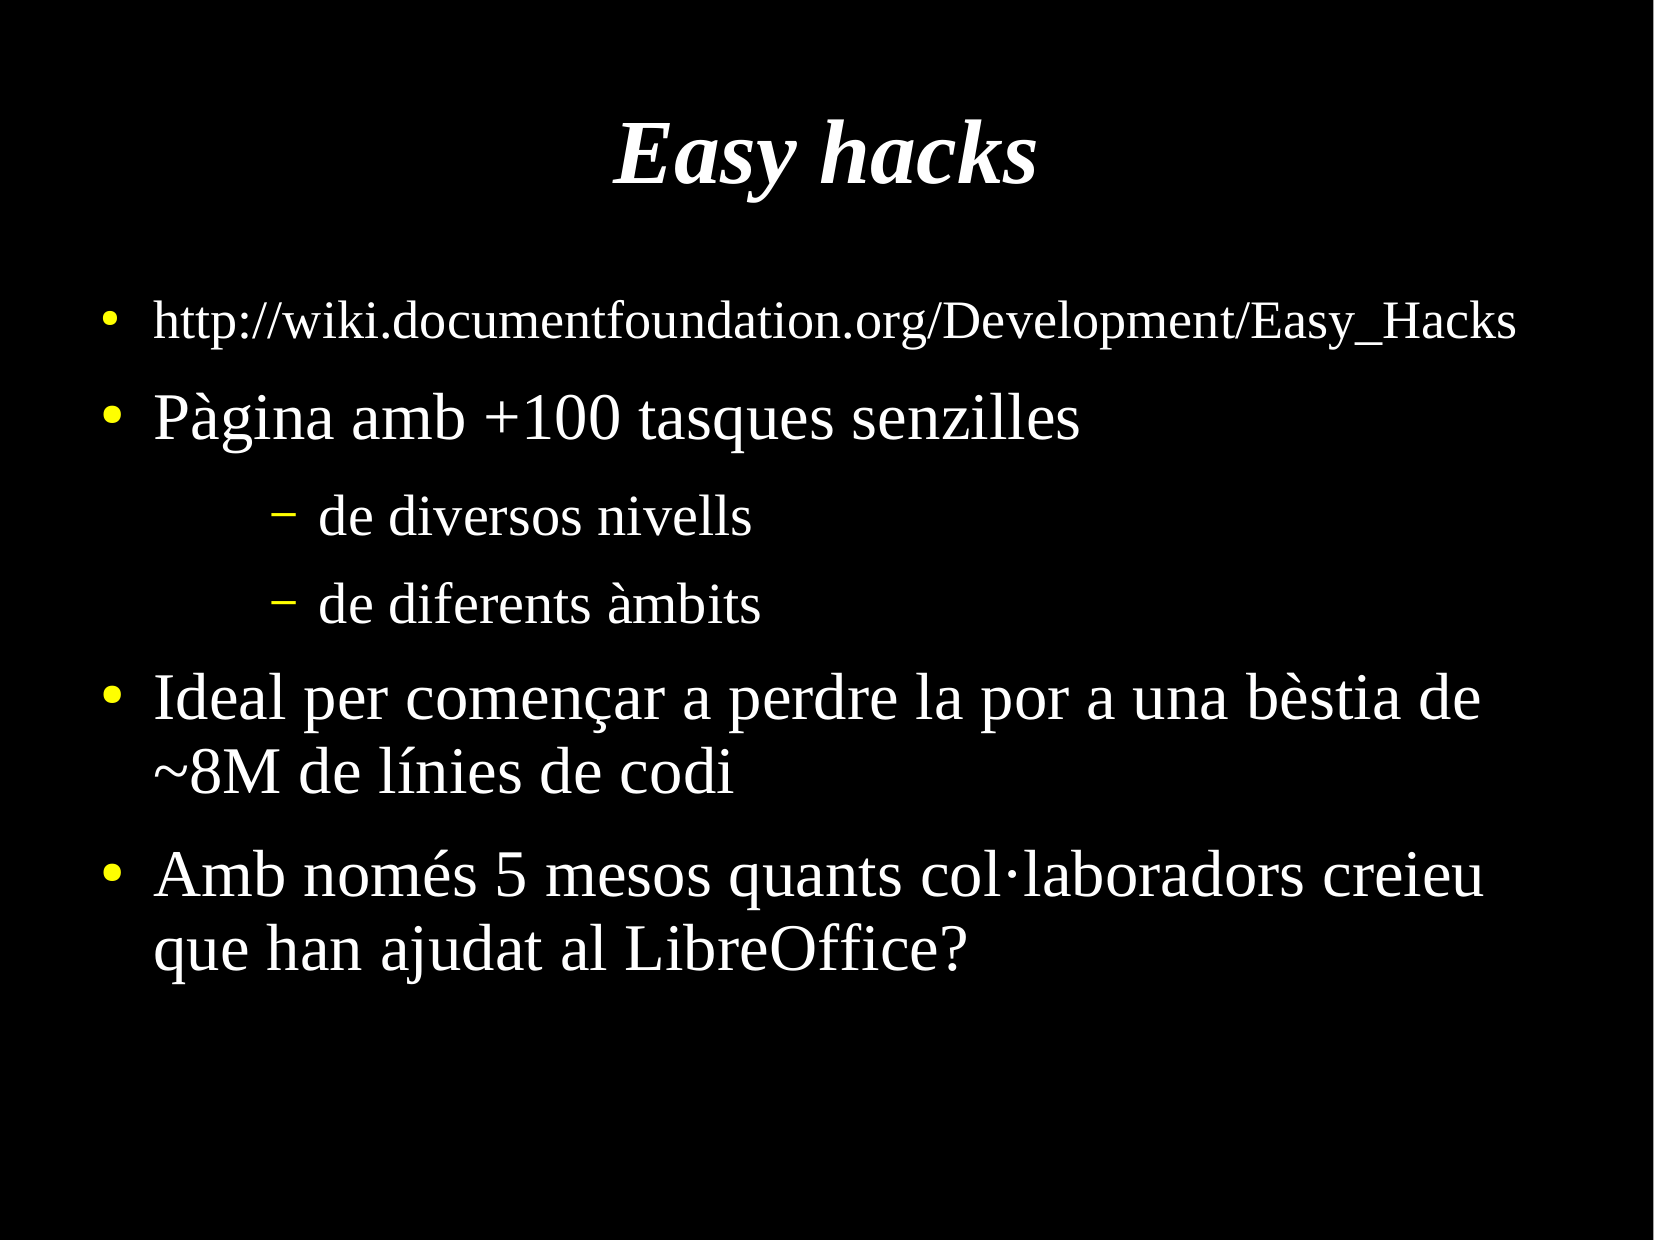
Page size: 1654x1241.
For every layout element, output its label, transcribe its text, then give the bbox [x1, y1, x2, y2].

title Easy hacks [82, 56, 1571, 250]
list http://wiki.documentfoundation.org/Development/Easy_Hacks Pàgina amb +100 tasques senzilles de diversos nivells de diferents àmbits Ideal per començar a perdre la por a una bèstia de ~8M de línies de codi Amb només 5 mesos quants col·laboradors creieu que han ajudat al LibreOffice? [82, 290, 1571, 1094]
